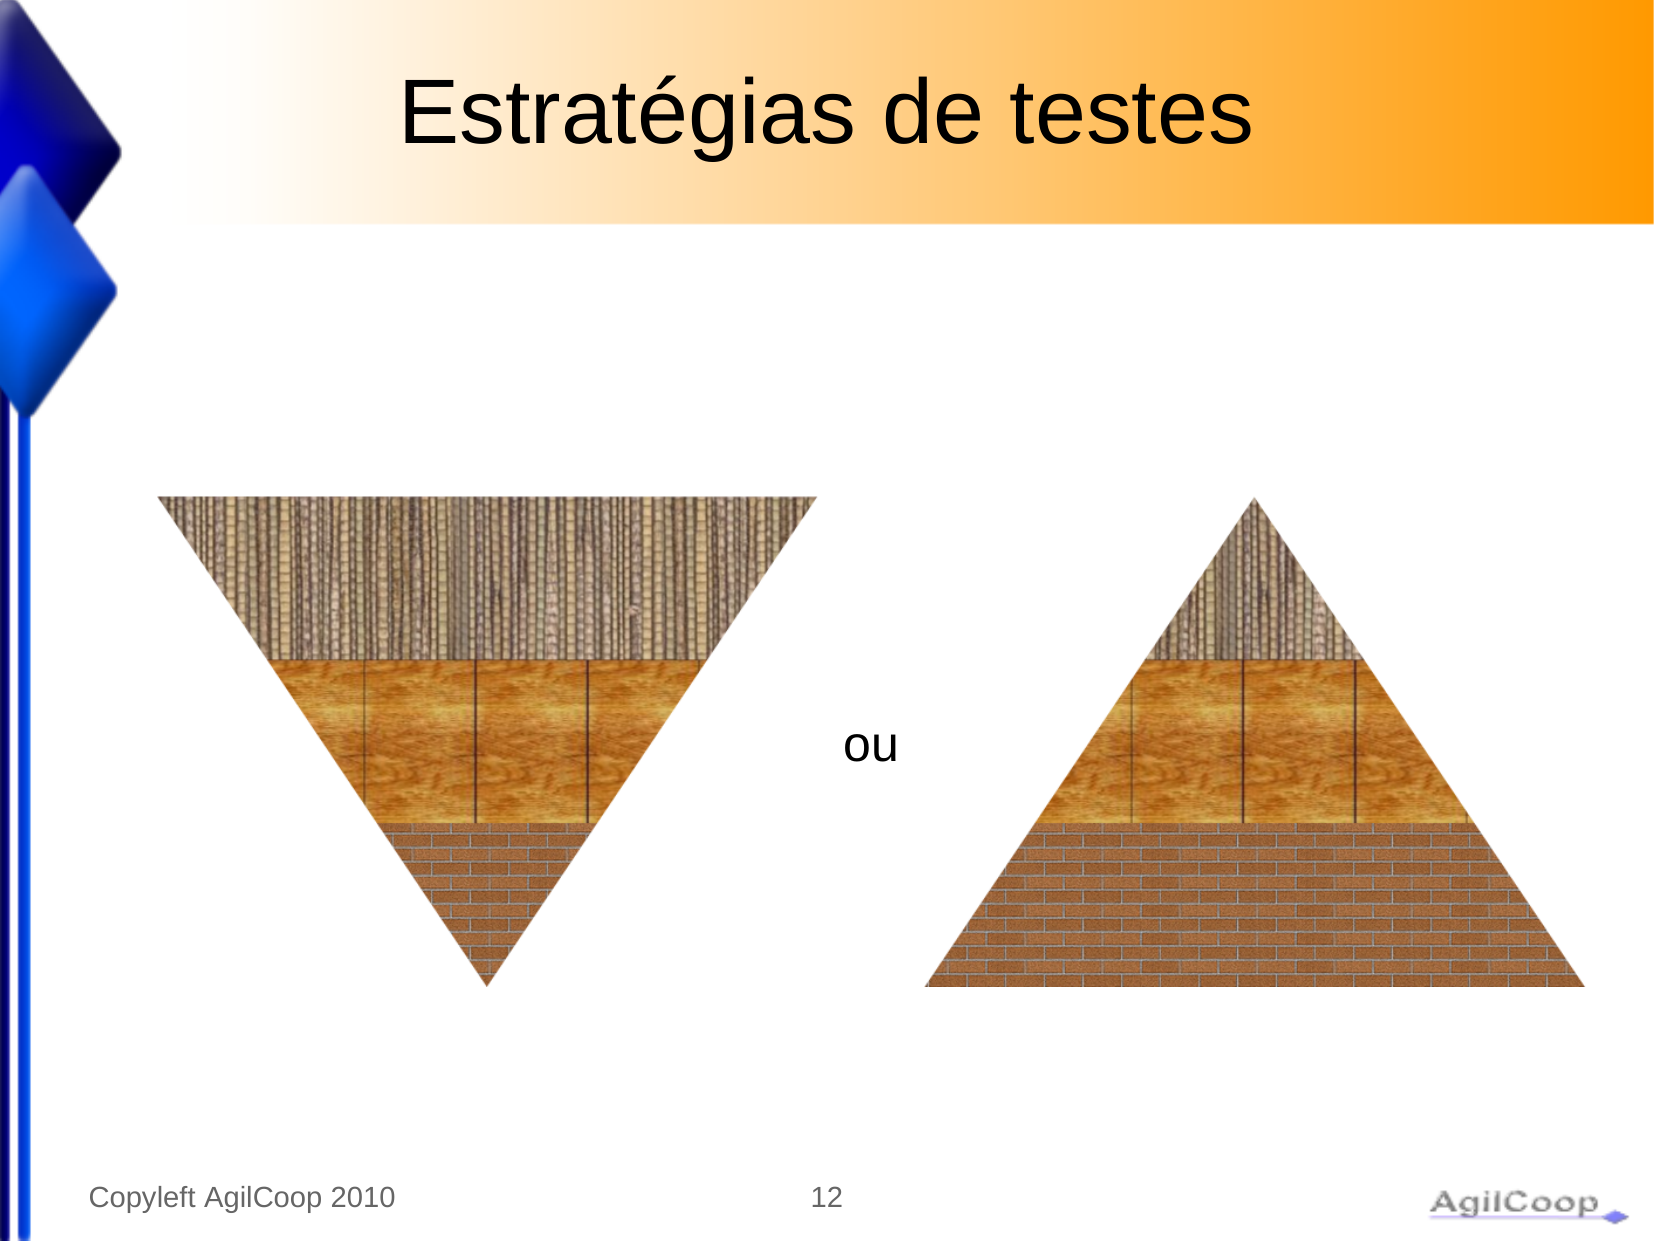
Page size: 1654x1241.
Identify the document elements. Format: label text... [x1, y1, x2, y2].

title Estratégias de testes [82, 8, 1571, 216]
picture [0, 0, 1654, 1241]
text_box ou [738, 708, 922, 782]
